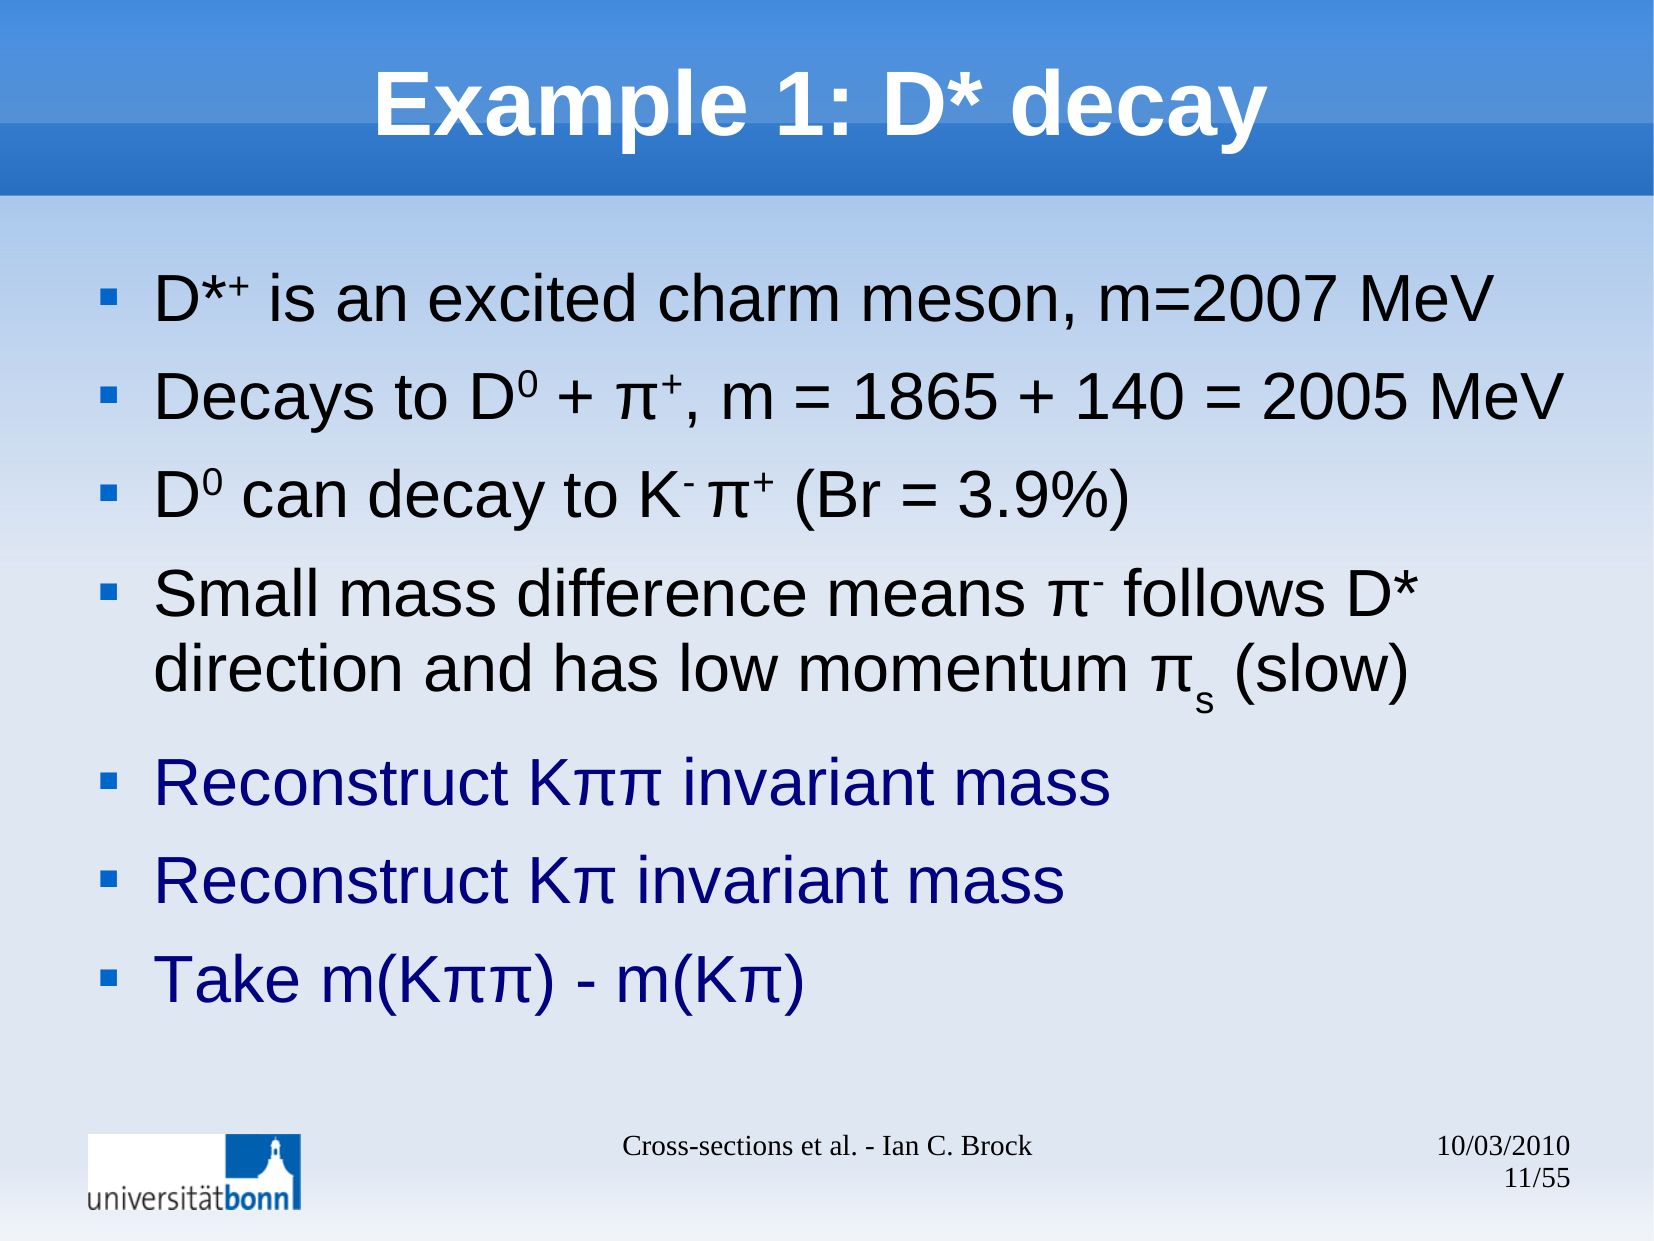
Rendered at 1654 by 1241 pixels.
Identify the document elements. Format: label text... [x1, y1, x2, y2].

title Example 1: D* decay [76, 7, 1565, 200]
picture [0, 0, 1654, 1241]
list D*+ is an excited charm meson, m=2007 MeV Decays to D0 + π+, m = 1865 + 140 = 2005 MeV D0 can decay to K- π+ (Br = 3.9%) Small mass difference means π- follows D* direction and has low momentum πs (slow) Reconstruct Kππ invariant mass Reconstruct Kπ invariant mass Take m(Kππ) - m(Kπ) [82, 260, 1571, 1065]
